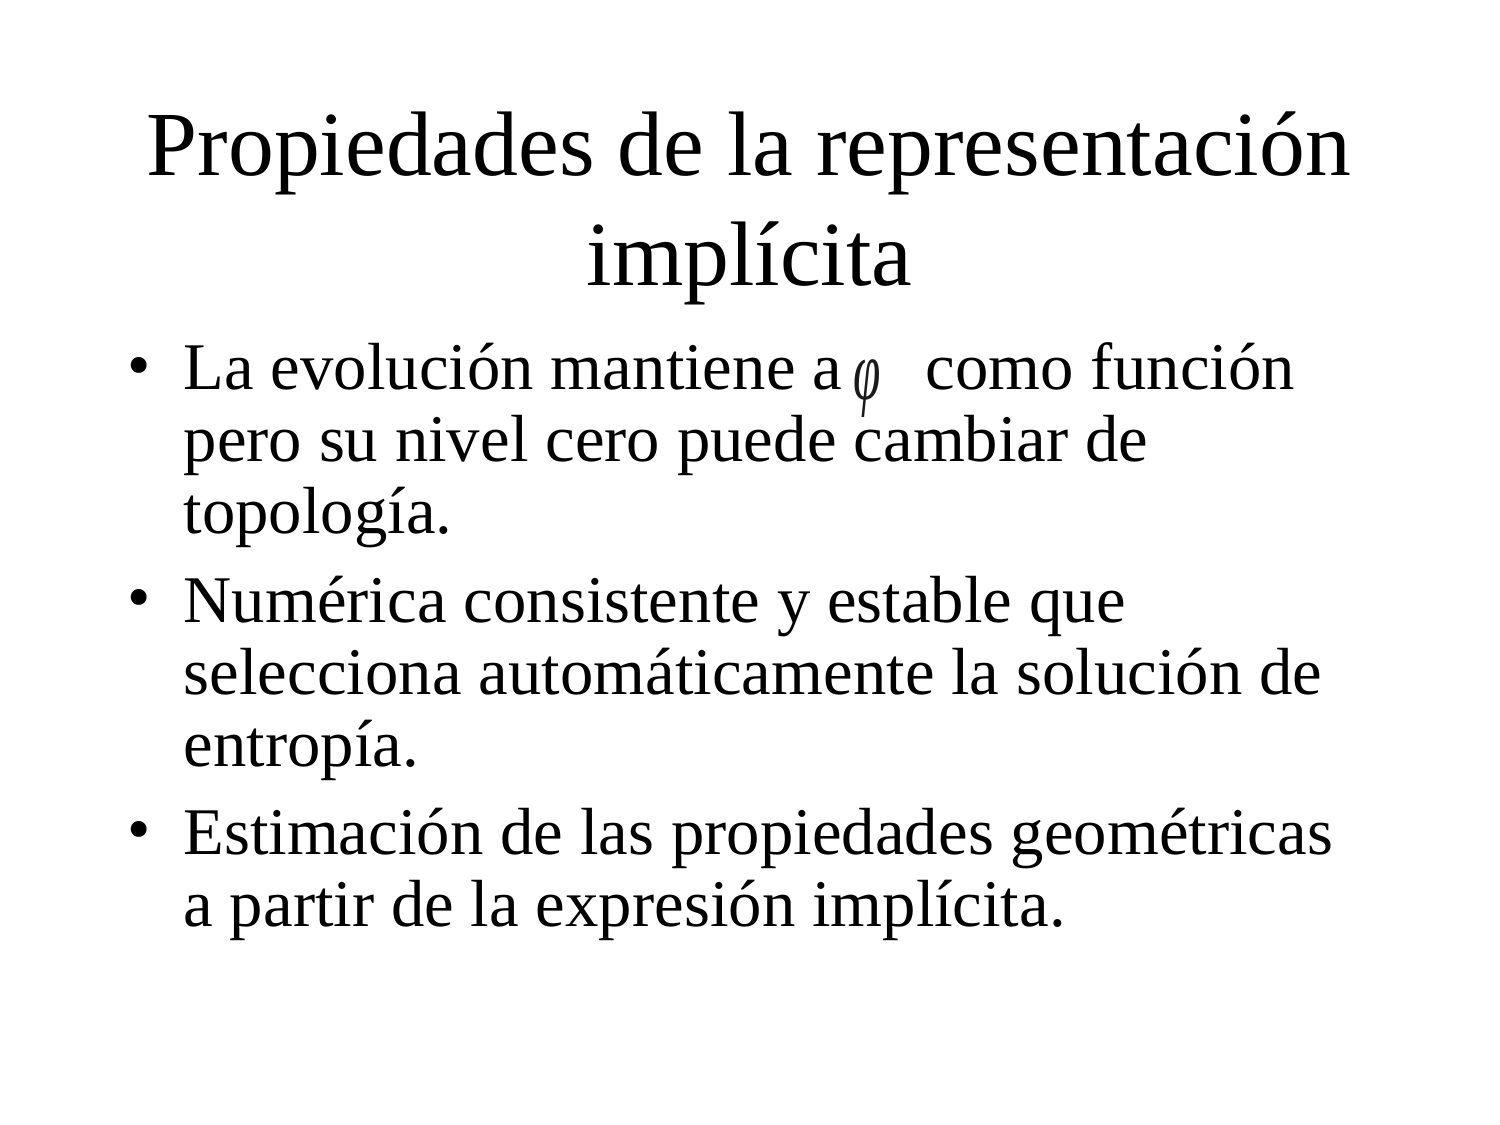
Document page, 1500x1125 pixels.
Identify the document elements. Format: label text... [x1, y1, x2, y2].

chart [841, 324, 901, 420]
text_box Propiedades de la representación implícita [112, 76, 1388, 312]
text_box La evolución mantiene a como función pero su nivel cero puede cambiar de topología. Numérica consistente y estable que selecciona automáticamente la solución de entropía. Estimación de las propiedades geométricas a partir de la expresión implícita. [112, 324, 1388, 1001]
